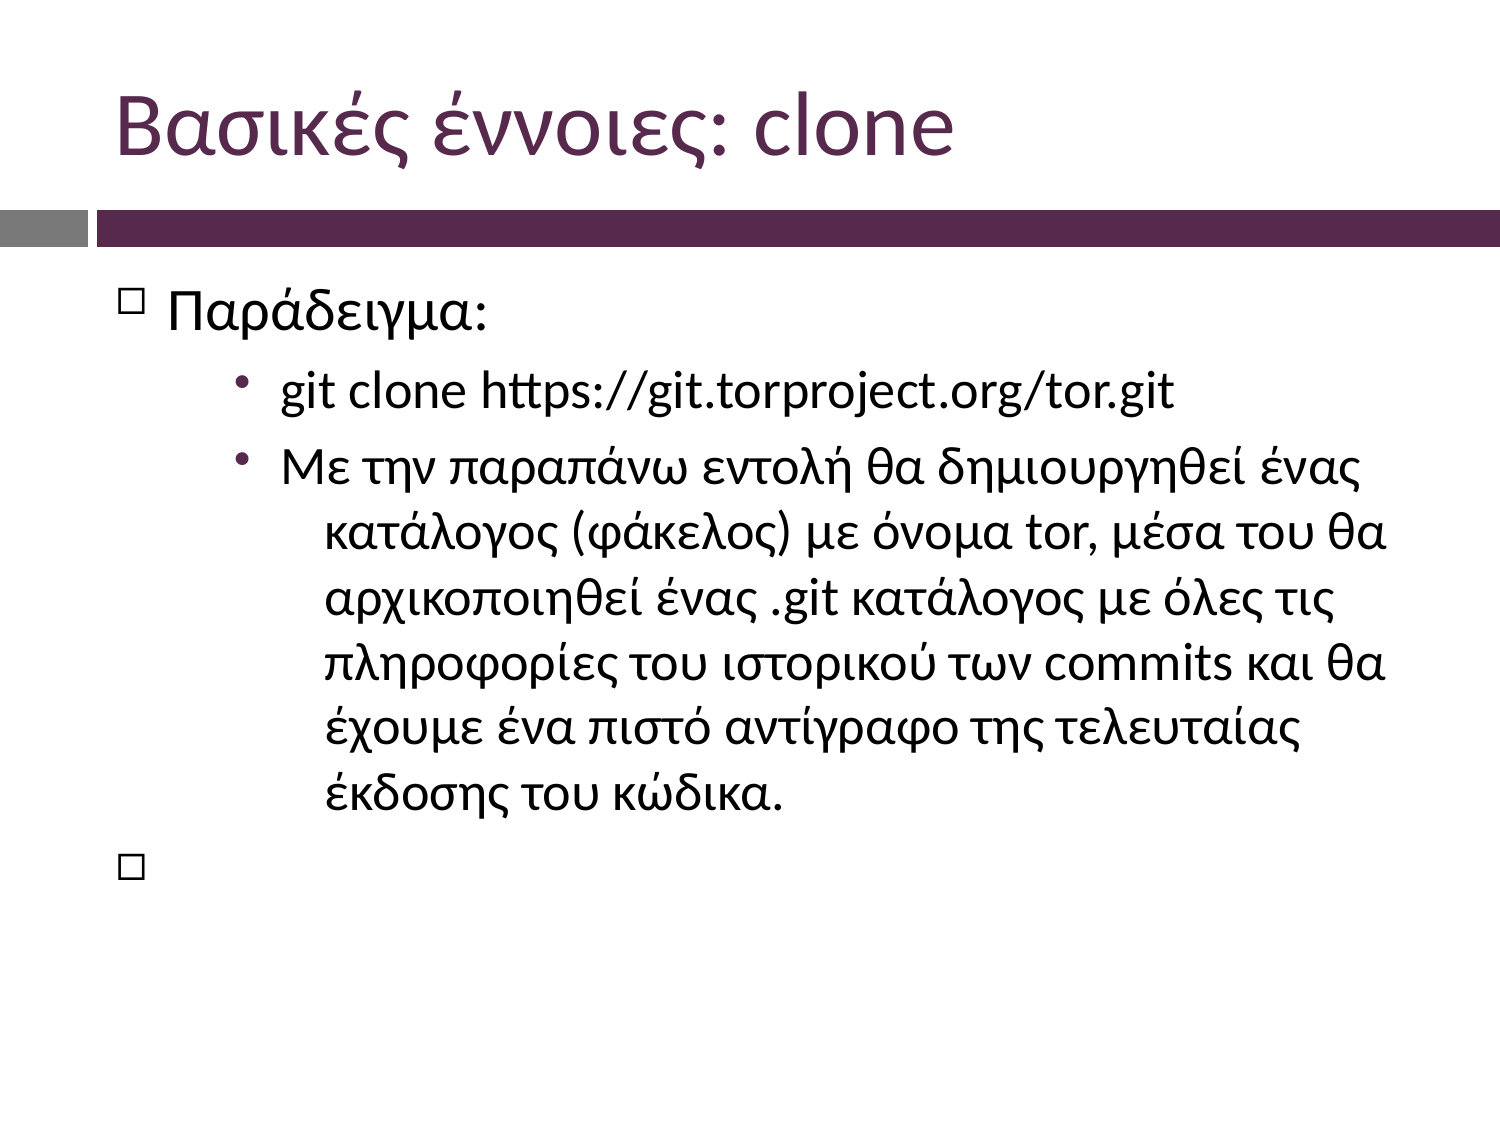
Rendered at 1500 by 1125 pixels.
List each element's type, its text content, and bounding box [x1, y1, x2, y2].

list Παράδειγμα: git clone https://git.torproject.org/tor.git Με την παραπάνω εντολή θα δημιουργηθεί ένας κατάλογος (φάκελος) με όνομα tor, μέσα του θα αρχικοποιηθεί ένας .git κατάλογος με όλες τις πληροφορίες του ιστορικού των commits και θα έχουμε ένα πιστό αντίγραφο της τελευταίας έκδοσης του κώδικα. [100, 262, 1438, 1000]
title Βασικές έννοιες: clone [99, 37, 1438, 201]
